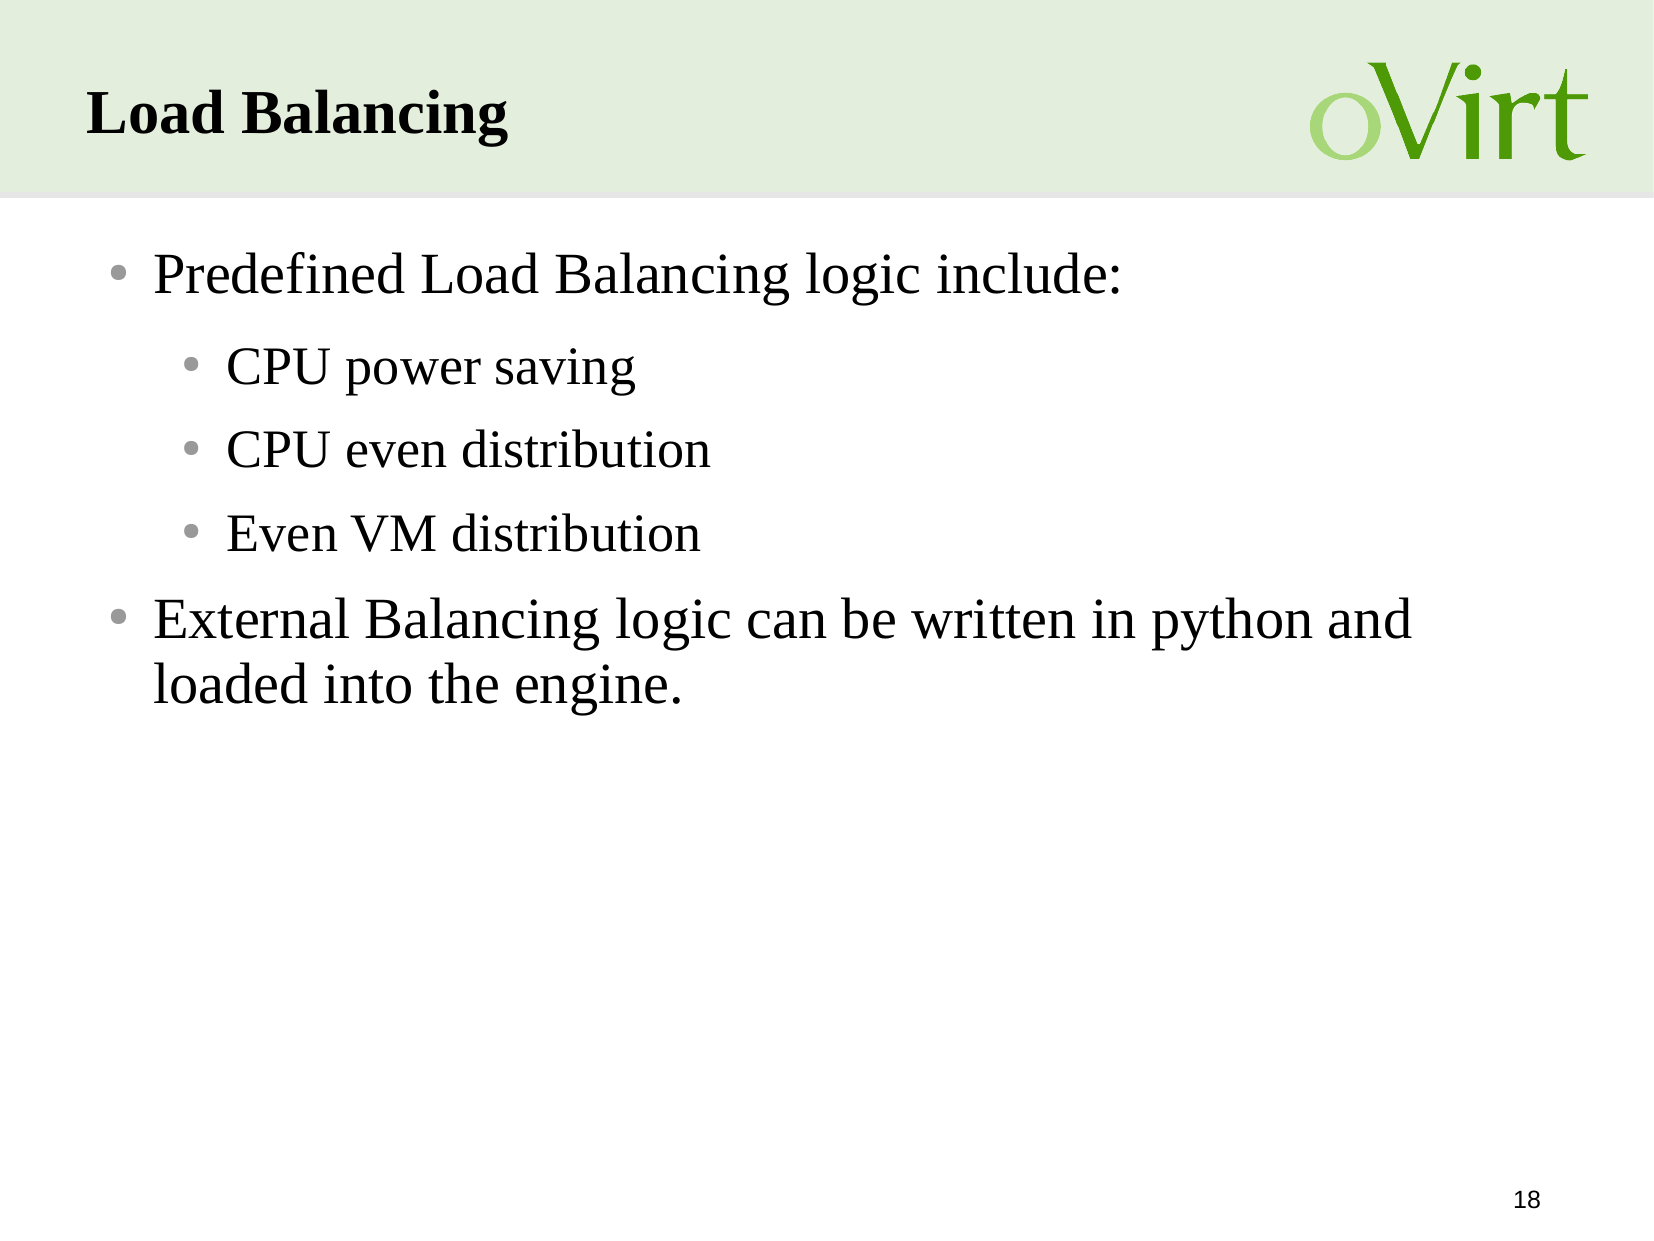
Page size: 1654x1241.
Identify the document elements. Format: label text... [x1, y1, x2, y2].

list Predefined Load Balancing logic include: CPU power saving CPU even distribution Even VM distribution External Balancing logic can be written in python and loaded into the engine. [93, 241, 1582, 932]
title Load Balancing [86, 36, 1307, 188]
picture [1307, 36, 1613, 180]
